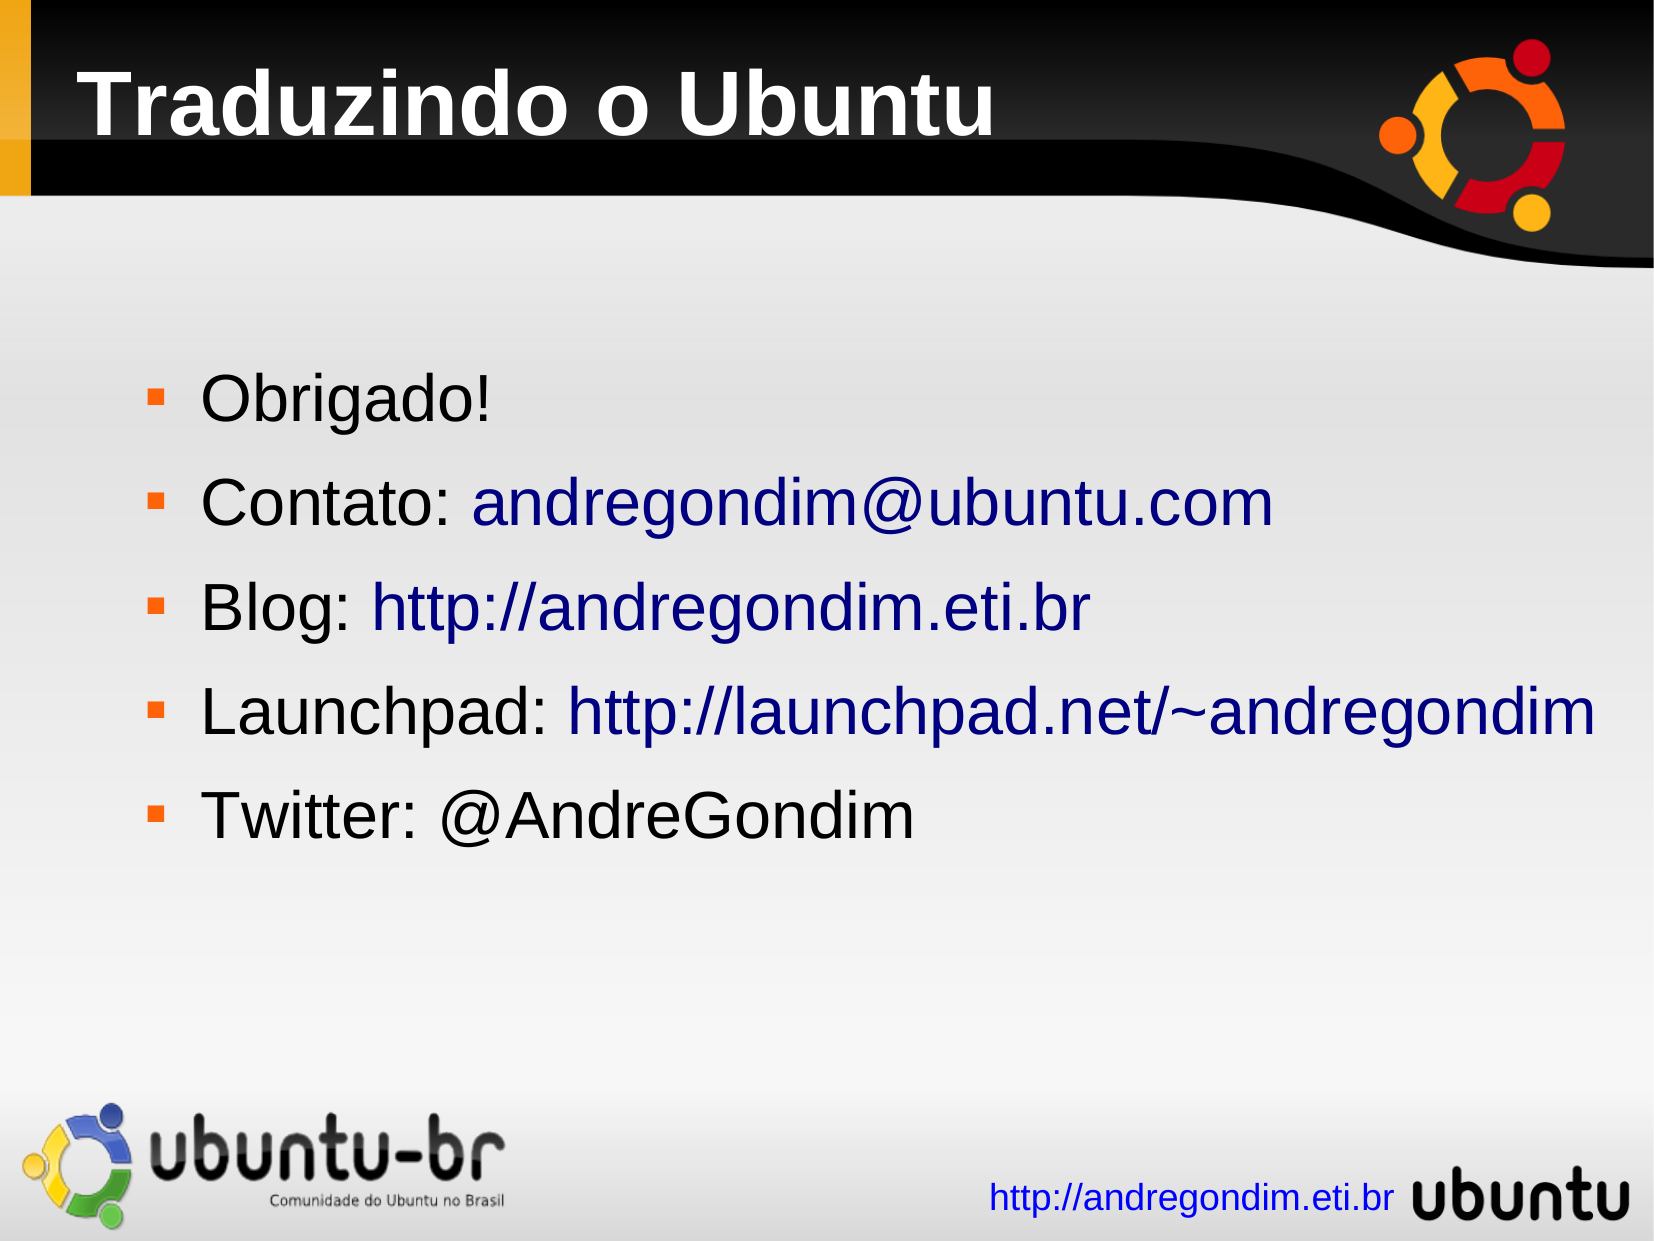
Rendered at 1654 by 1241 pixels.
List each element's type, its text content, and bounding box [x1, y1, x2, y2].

title Traduzindo o Ubuntu [76, 7, 1565, 200]
list Obrigado! Contato: andregondim@ubuntu.com Blog: http://andregondim.eti.br Launchpad: http://launchpad.net/~andregondim Twitter: @AndreGondim [129, 361, 1619, 928]
picture [0, 0, 1654, 1241]
